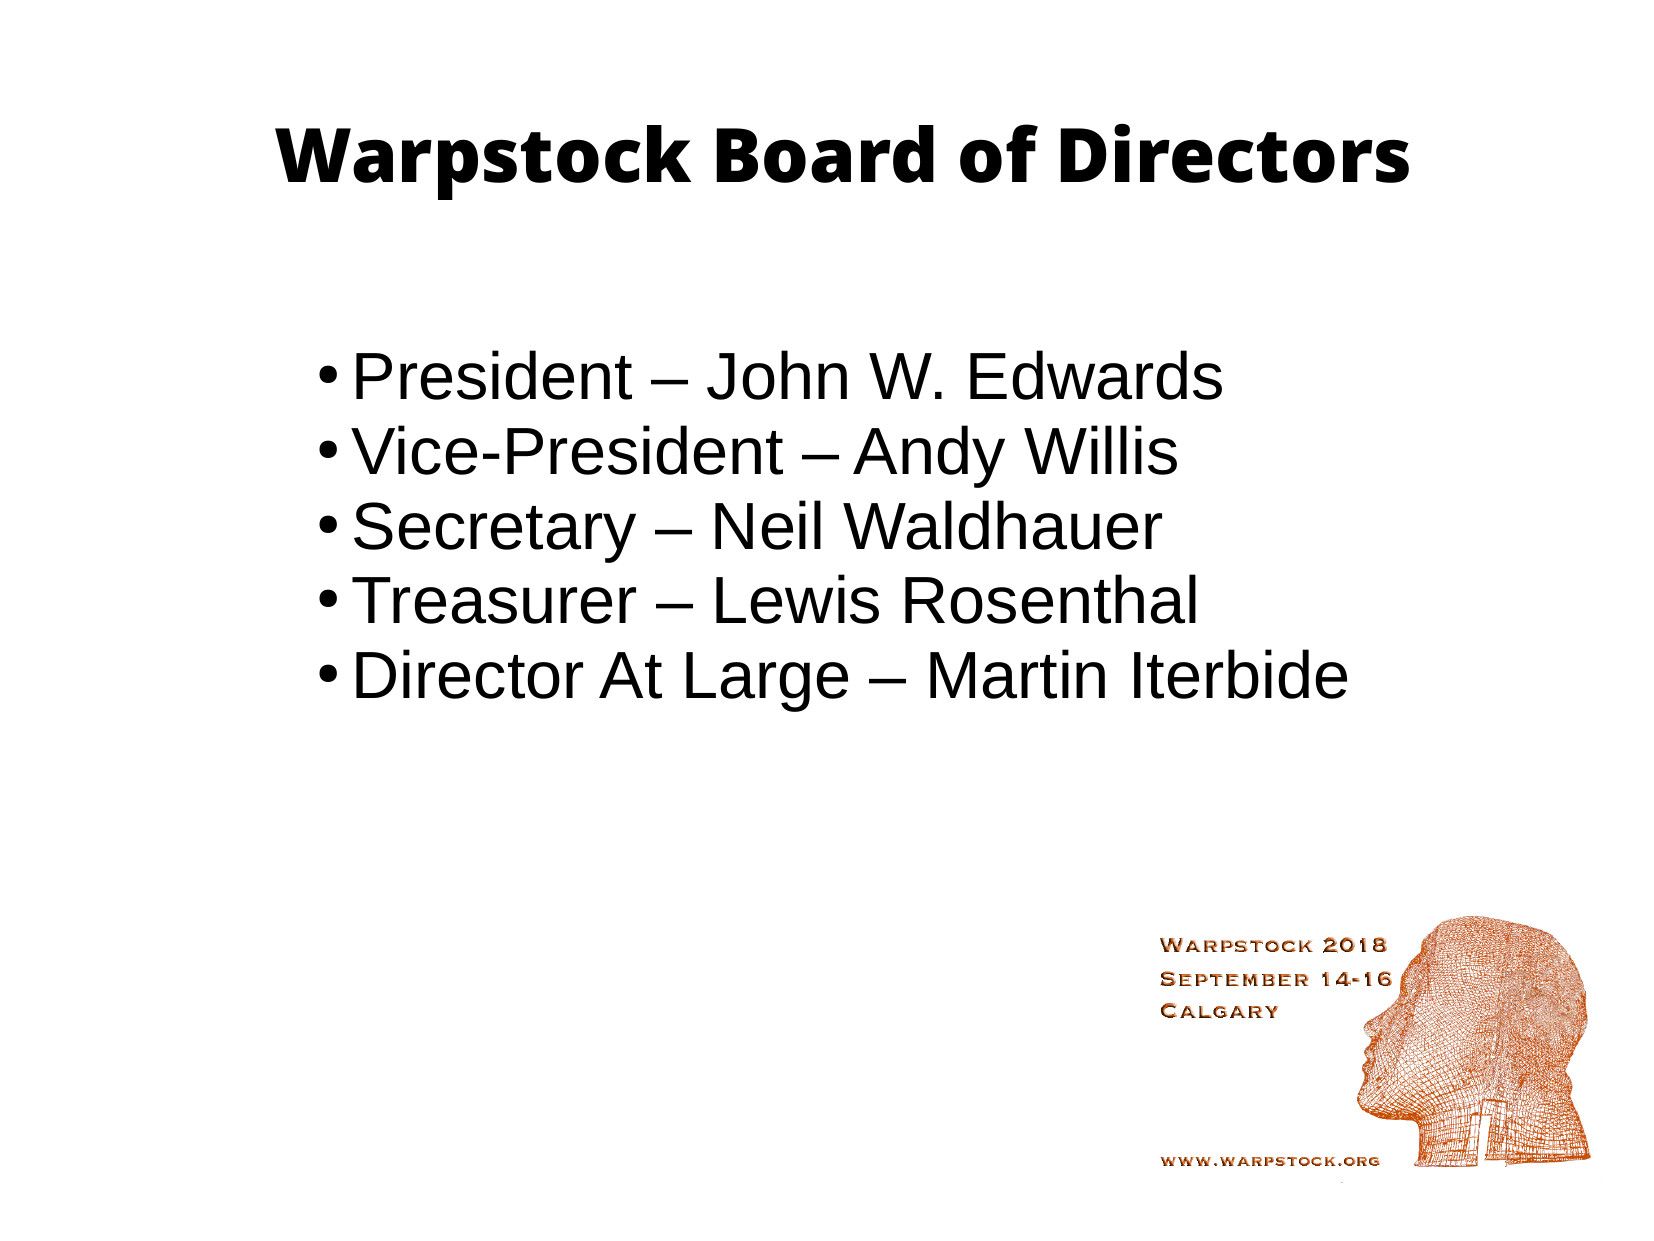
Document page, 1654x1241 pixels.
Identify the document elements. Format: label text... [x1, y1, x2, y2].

text_box Warpstock Board of Directors [259, 94, 1536, 237]
picture [1145, 909, 1603, 1183]
text_box President – John W. Edwards Vice-President – Andy Willis Secretary – Neil Waldhauer Treasurer – Lewis Rosenthal Director At Large – Martin Iterbide [301, 331, 1371, 721]
